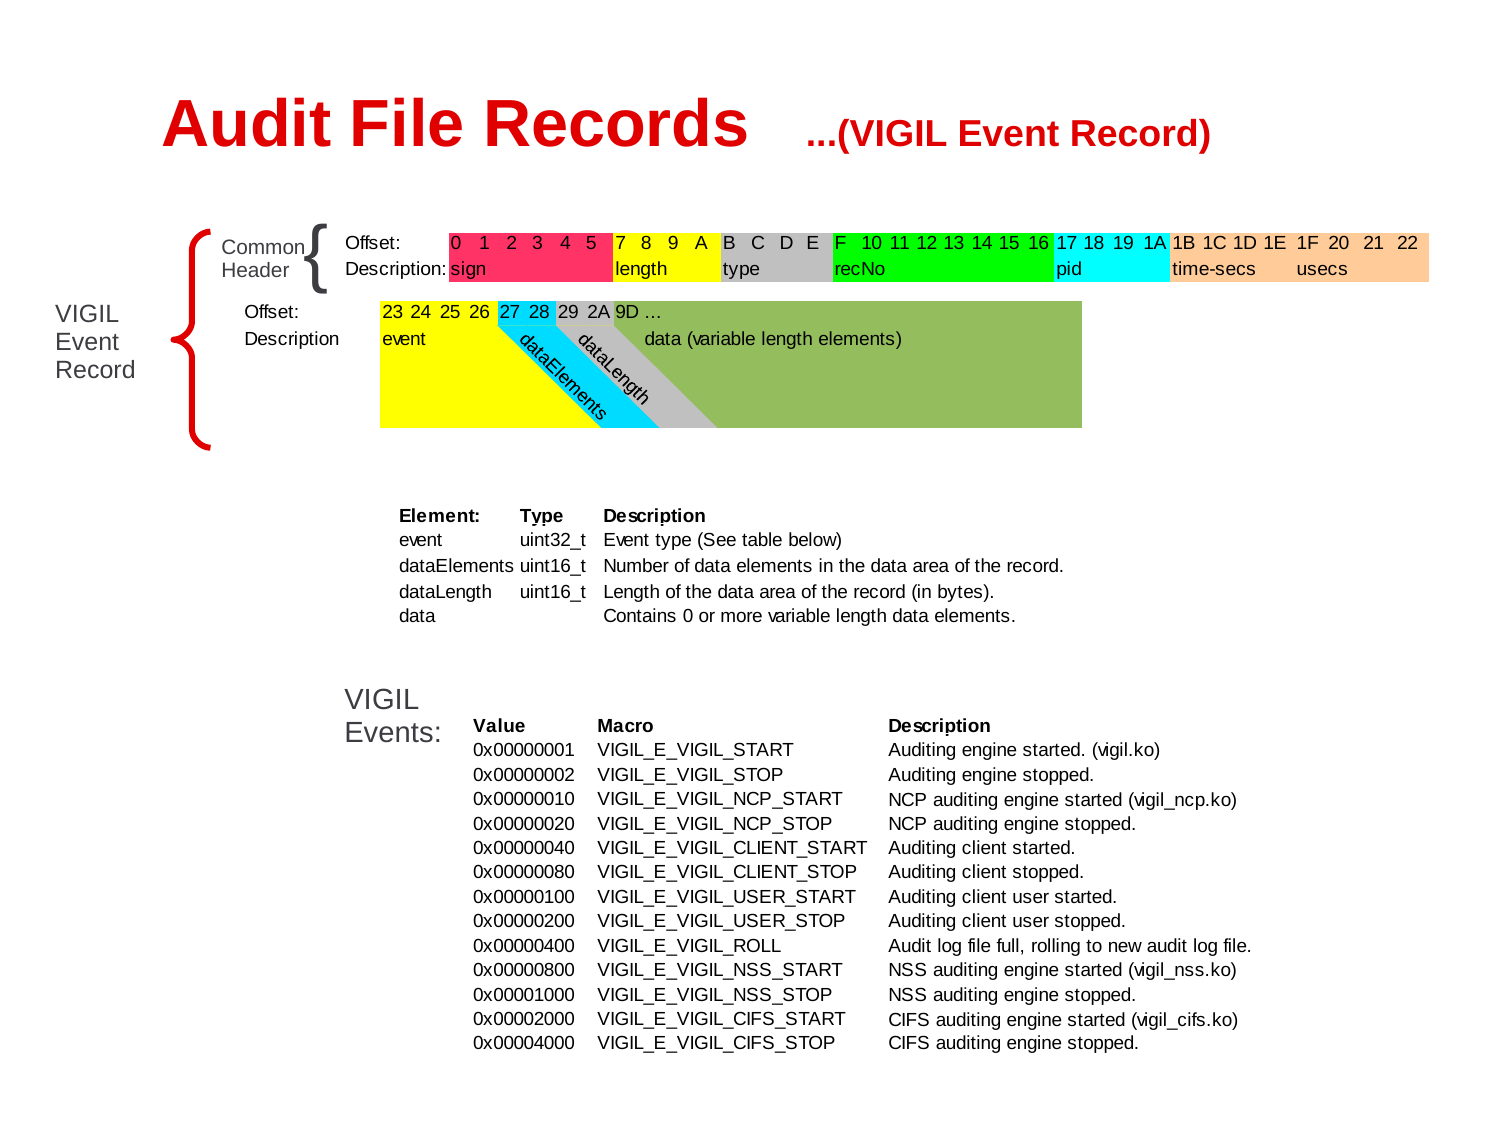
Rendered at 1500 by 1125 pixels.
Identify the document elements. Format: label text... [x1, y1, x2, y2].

chart [242, 301, 1359, 430]
text_box { [303, 210, 329, 295]
text_box VIGIL Events: [344, 682, 504, 749]
text_box Common Header [221, 235, 303, 282]
text_box VIGIL Event Record [55, 299, 177, 384]
title Audit File Records ...(VIGIL Event Record) [161, 42, 1383, 205]
chart [471, 714, 1274, 1059]
chart [397, 504, 1076, 632]
chart [343, 232, 1468, 284]
